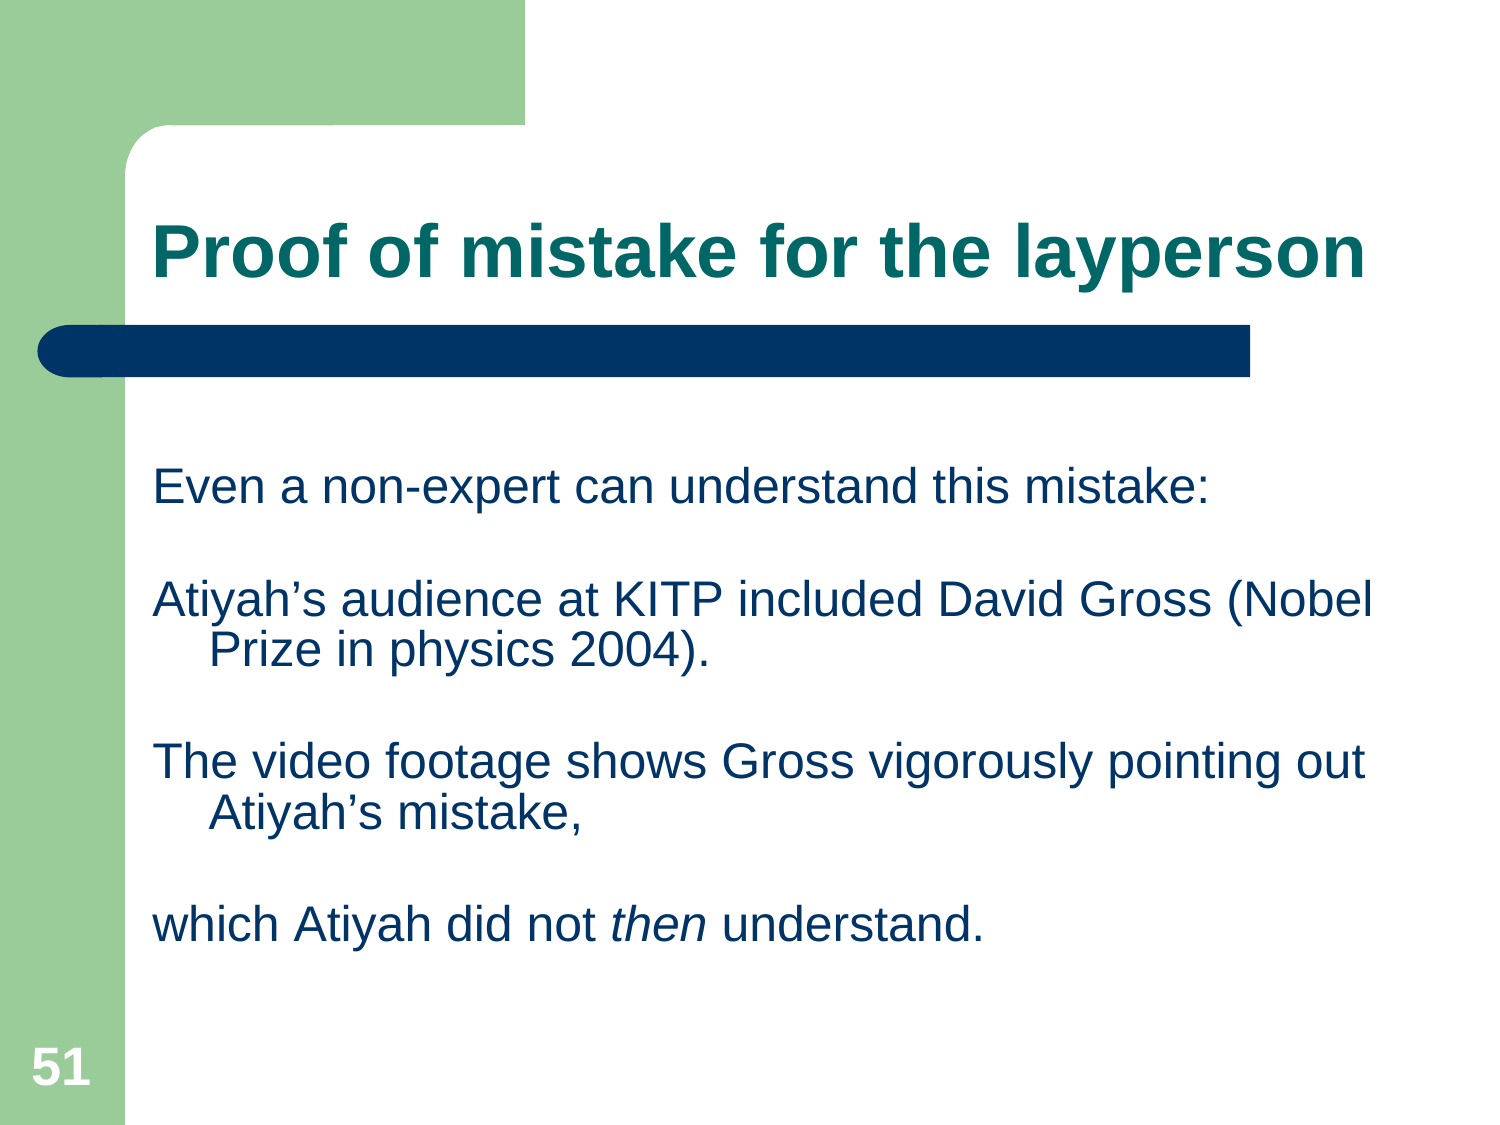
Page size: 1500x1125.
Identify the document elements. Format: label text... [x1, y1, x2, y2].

list Even a non-expert can understand this mistake: Atiyah’s audience at KITP included David Gross (Nobel Prize in physics 2004). The video footage shows Gross vigorously pointing out Atiyah’s mistake, which Atiyah did not then understand. [137, 387, 1400, 1059]
title Proof of mistake for the layperson [136, 136, 1414, 301]
